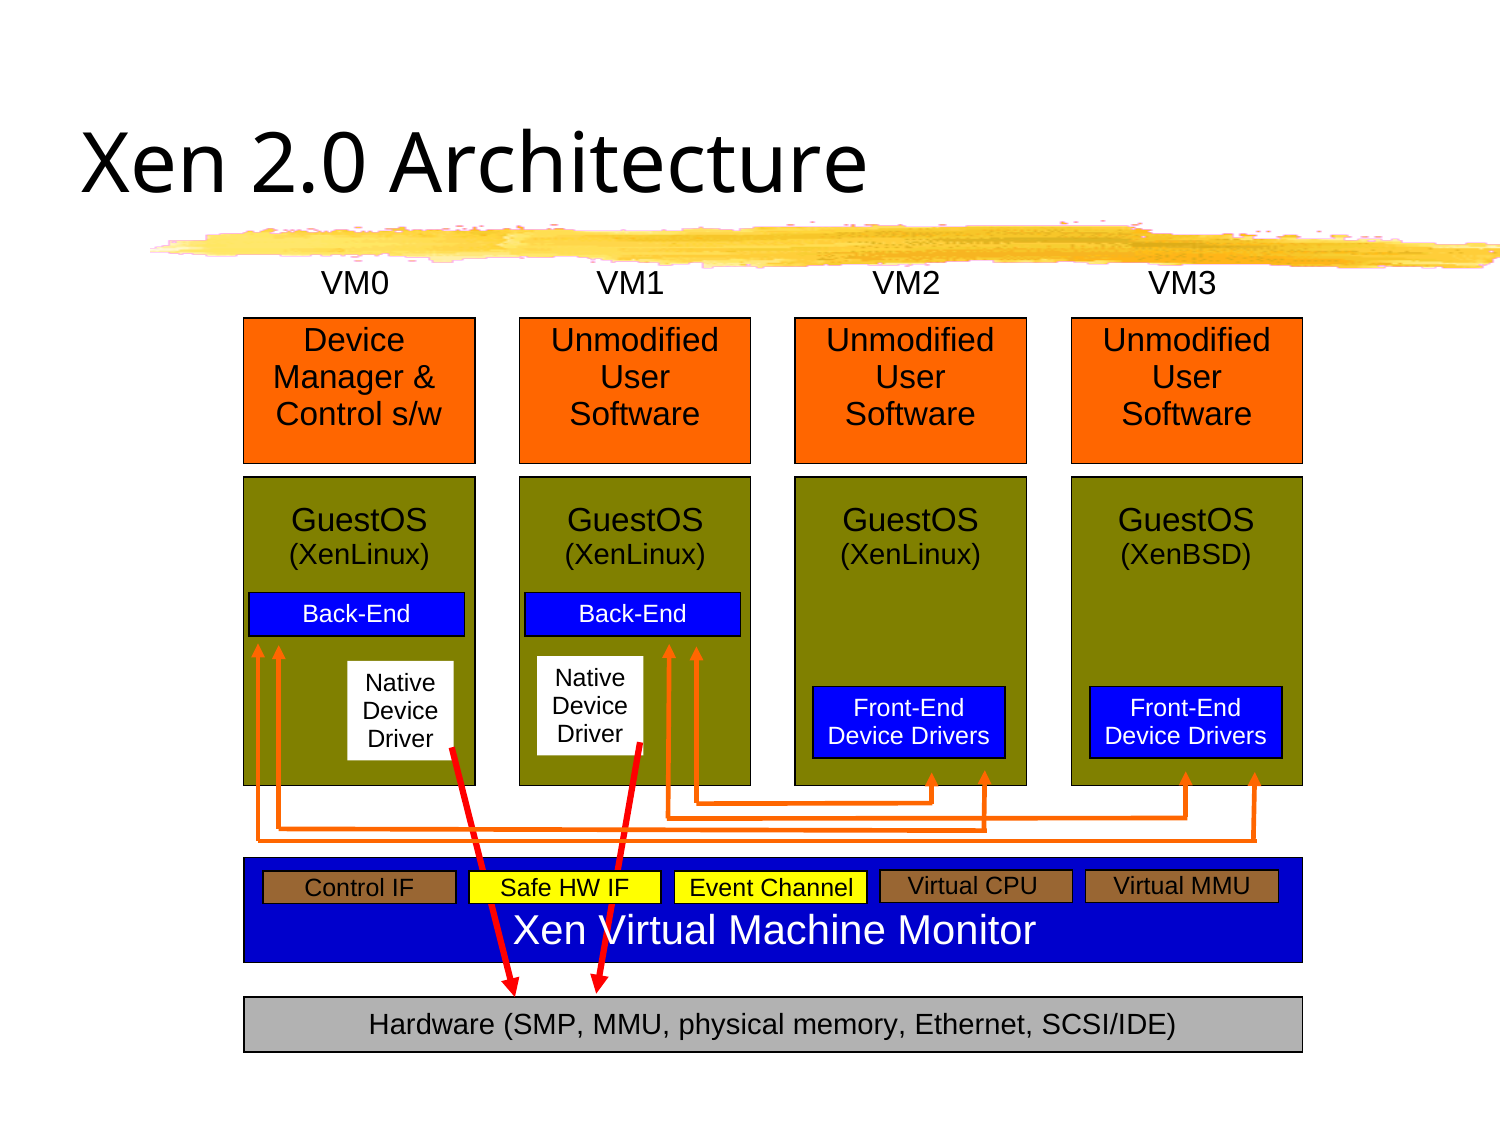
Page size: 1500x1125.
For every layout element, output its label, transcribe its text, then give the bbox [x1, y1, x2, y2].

text_box [519, 476, 751, 786]
title Xen 2.0 Architecture [66, 37, 1342, 225]
text_box Device Manager & Control s/w [258, 313, 460, 441]
text_box VM1 [581, 257, 680, 310]
text_box Event Channel [674, 871, 868, 899]
text_box VM0 [306, 257, 405, 310]
text_box Safe HW IF [468, 871, 662, 904]
text_box [243, 857, 502, 963]
text_box [243, 317, 475, 464]
text_box GuestOS (XenLinux) [825, 493, 997, 579]
text_box Control IF [262, 871, 456, 904]
text_box Native Device Driver [347, 660, 454, 761]
text_box [519, 317, 751, 464]
text_box [795, 476, 1027, 786]
text_box [483, 857, 616, 871]
text_box Virtual MMU [1085, 870, 1279, 903]
text_box Unmodified User Software [1087, 313, 1287, 441]
text_box Unmodified User Software [536, 313, 735, 441]
text_box Front-End Device Drivers [1089, 686, 1282, 758]
text_box Xen Virtual Machine Monitor [497, 899, 1052, 962]
text_box [795, 317, 1027, 464]
text_box Back-End [525, 592, 741, 637]
text_box [243, 996, 1303, 1053]
text_box Native Device Driver [537, 656, 644, 756]
text_box [1071, 476, 1303, 786]
text_box [605, 857, 1303, 963]
text_box GuestOS (XenLinux) [273, 493, 446, 579]
picture [150, 215, 1500, 279]
text_box [243, 476, 475, 786]
text_box GuestOS (XenLinux) [549, 493, 721, 579]
text_box Front-End Device Drivers [812, 686, 1006, 758]
text_box GuestOS (XenBSD) [1103, 493, 1270, 579]
text_box Virtual CPU [880, 870, 1073, 903]
text_box VM2 [857, 257, 956, 310]
text_box VM3 [1133, 257, 1232, 310]
text_box [1071, 317, 1303, 464]
text_box Hardware (SMP, MMU, physical memory, Ethernet, SCSI/IDE) [248, 1008, 1298, 1041]
text_box Unmodified User Software [811, 313, 1010, 441]
text_box Back-End [248, 592, 465, 637]
